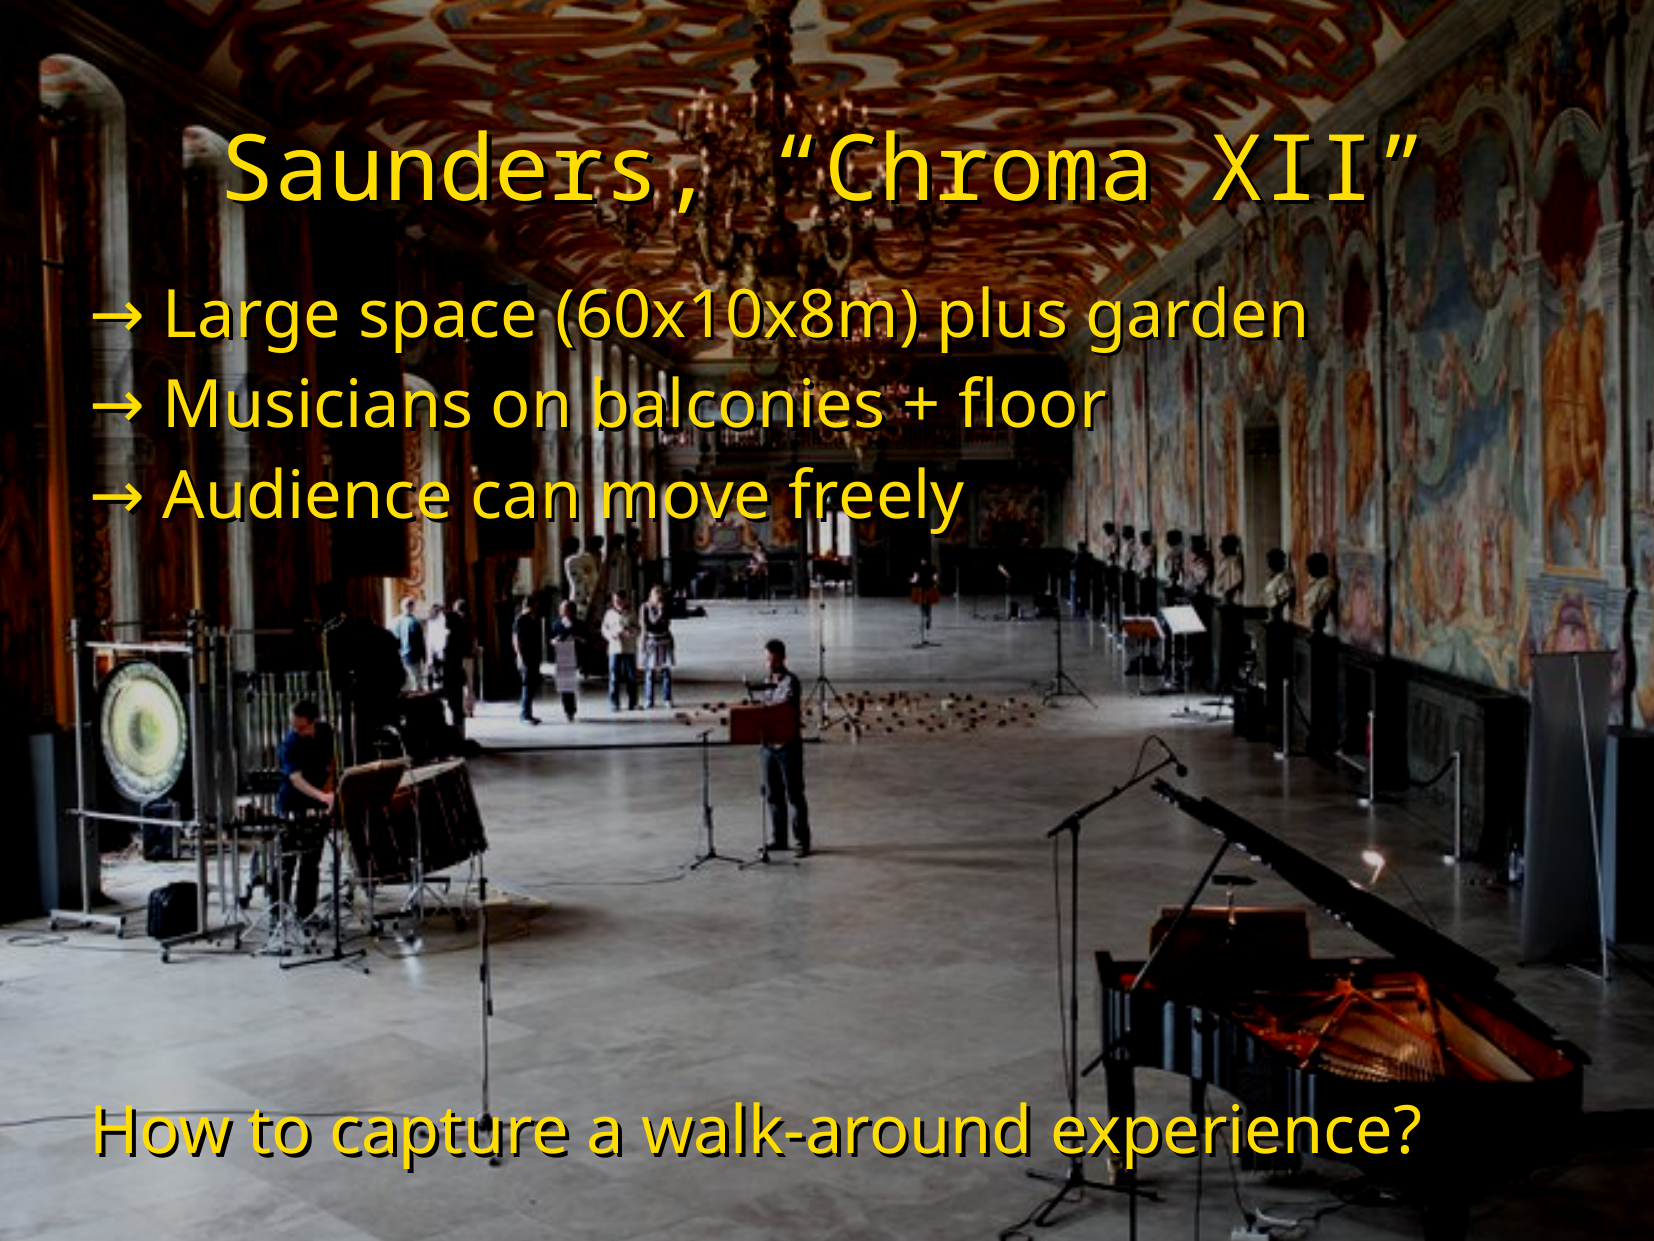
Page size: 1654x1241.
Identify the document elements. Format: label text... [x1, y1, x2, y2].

picture [0, 0, 1654, 1241]
text_box → Large space (60x10x8m) plus garden → Musicians on balconies + floor → Audience can move freely How to capture a walk-around experience? [75, 258, 1576, 1241]
title Saunders, “Chroma XII” [37, 37, 1613, 292]
